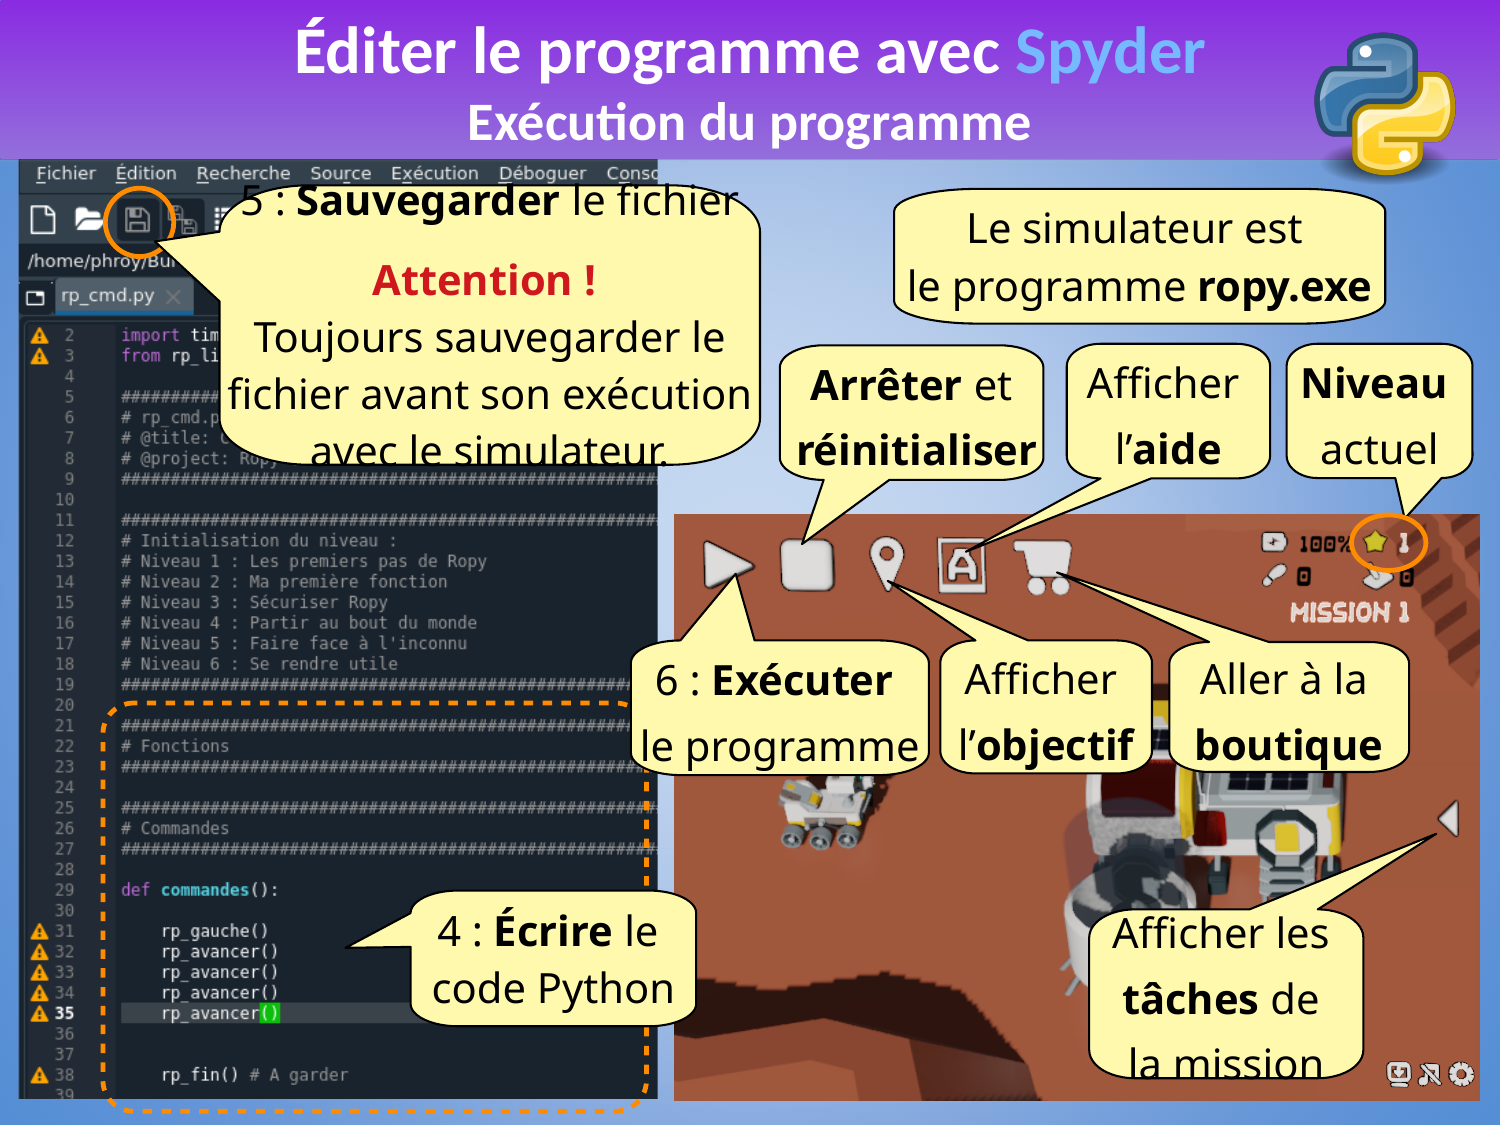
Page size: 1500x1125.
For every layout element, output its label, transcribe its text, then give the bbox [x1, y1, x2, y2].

text_box Niveau actuel [1286, 343, 1473, 516]
text_box Éditer le programme avec Spyder Exécution du programme [0, 0, 1500, 159]
picture [0, 29, 1500, 1125]
text_box 6 : Exécuter le programme [630, 573, 929, 776]
text_box Afficher l’aide [965, 343, 1271, 552]
text_box Afficher les tâches de la mission [1089, 833, 1437, 1079]
text_box Afficher l’objectif [887, 580, 1152, 774]
text_box 5 : Sauvegarder le fichier Attention ! Toujours sauvegarder le fichier avant son exécution avec le simulateur. [154, 185, 760, 465]
text_box Le simulateur est le programme ropy.exe [894, 188, 1386, 324]
text_box 4 : Écrire le code Python [345, 890, 697, 1027]
text_box Aller à la boutique [1056, 572, 1410, 772]
text_box Arrêter et réinitialiser [779, 345, 1044, 545]
